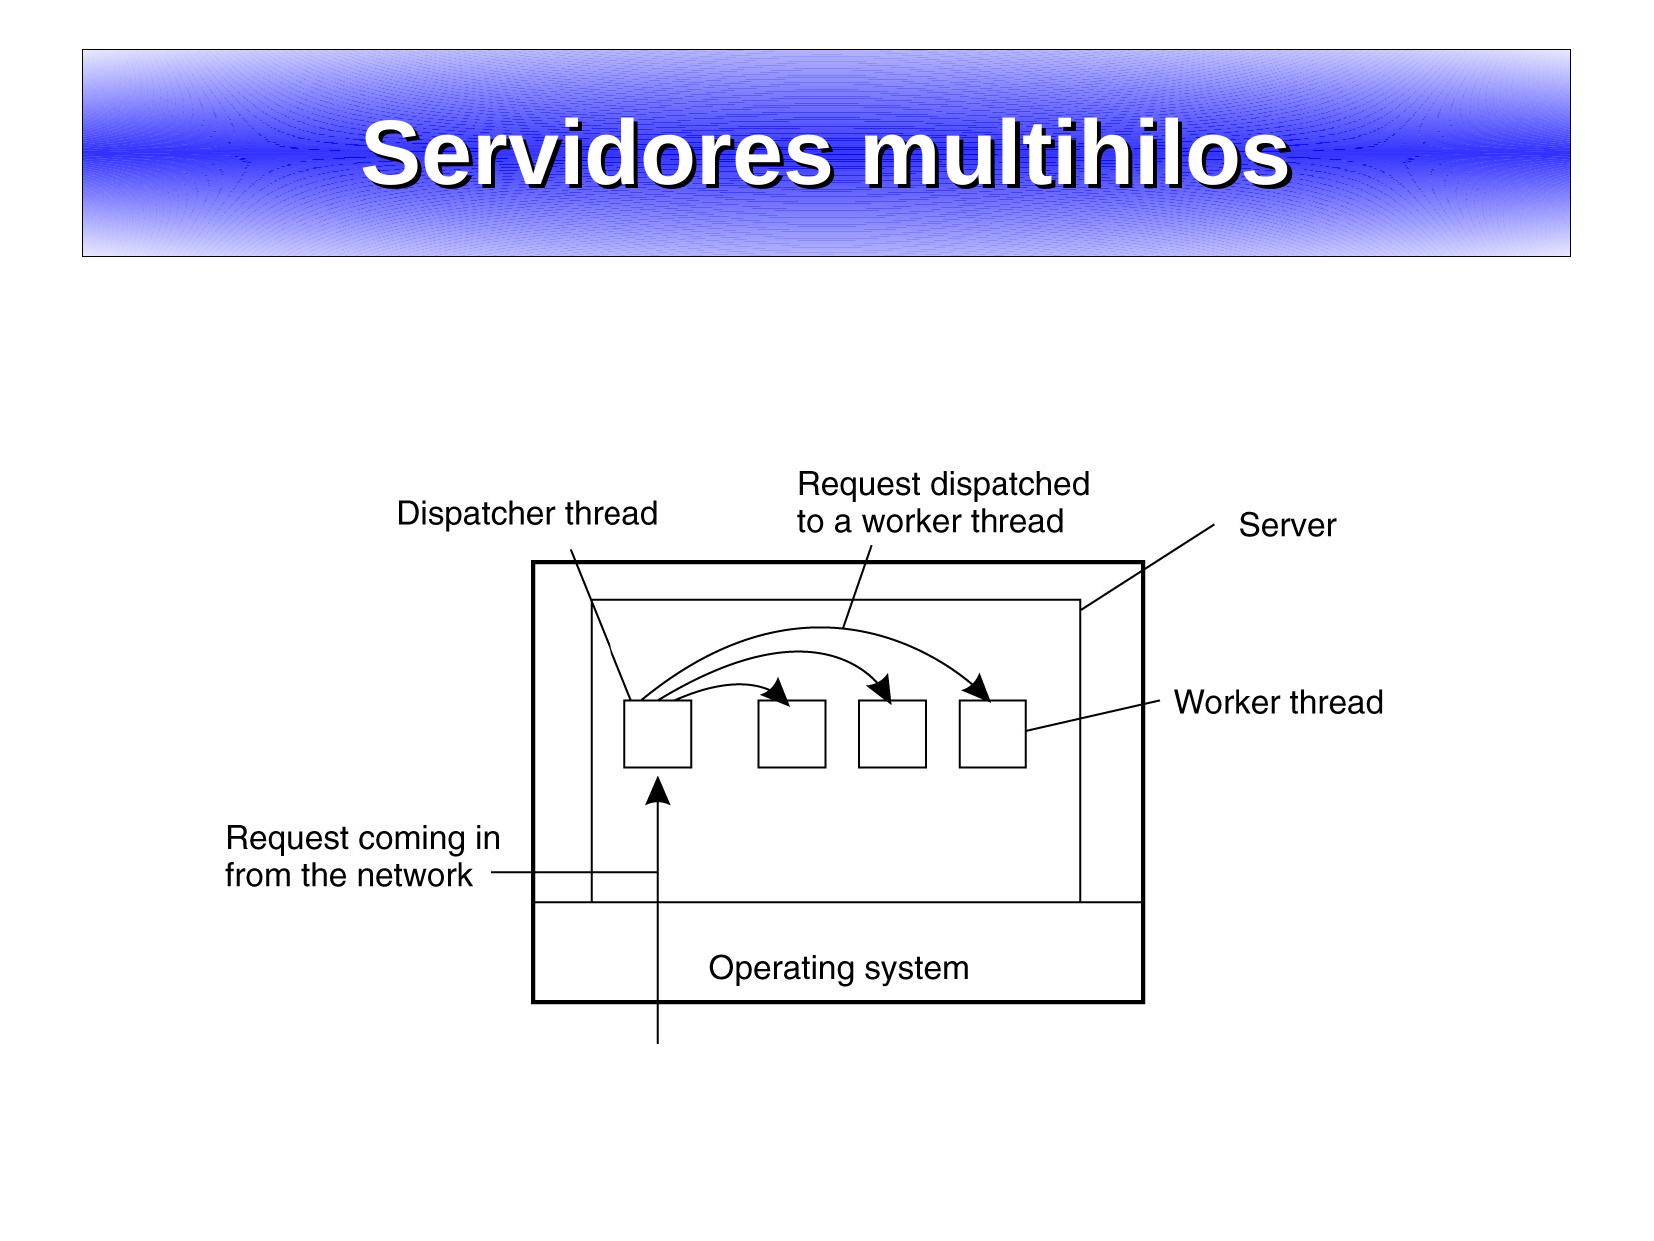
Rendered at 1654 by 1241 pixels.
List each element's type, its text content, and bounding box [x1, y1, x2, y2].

picture [225, 464, 1383, 1044]
title Servidores multihilos [82, 49, 1571, 257]
